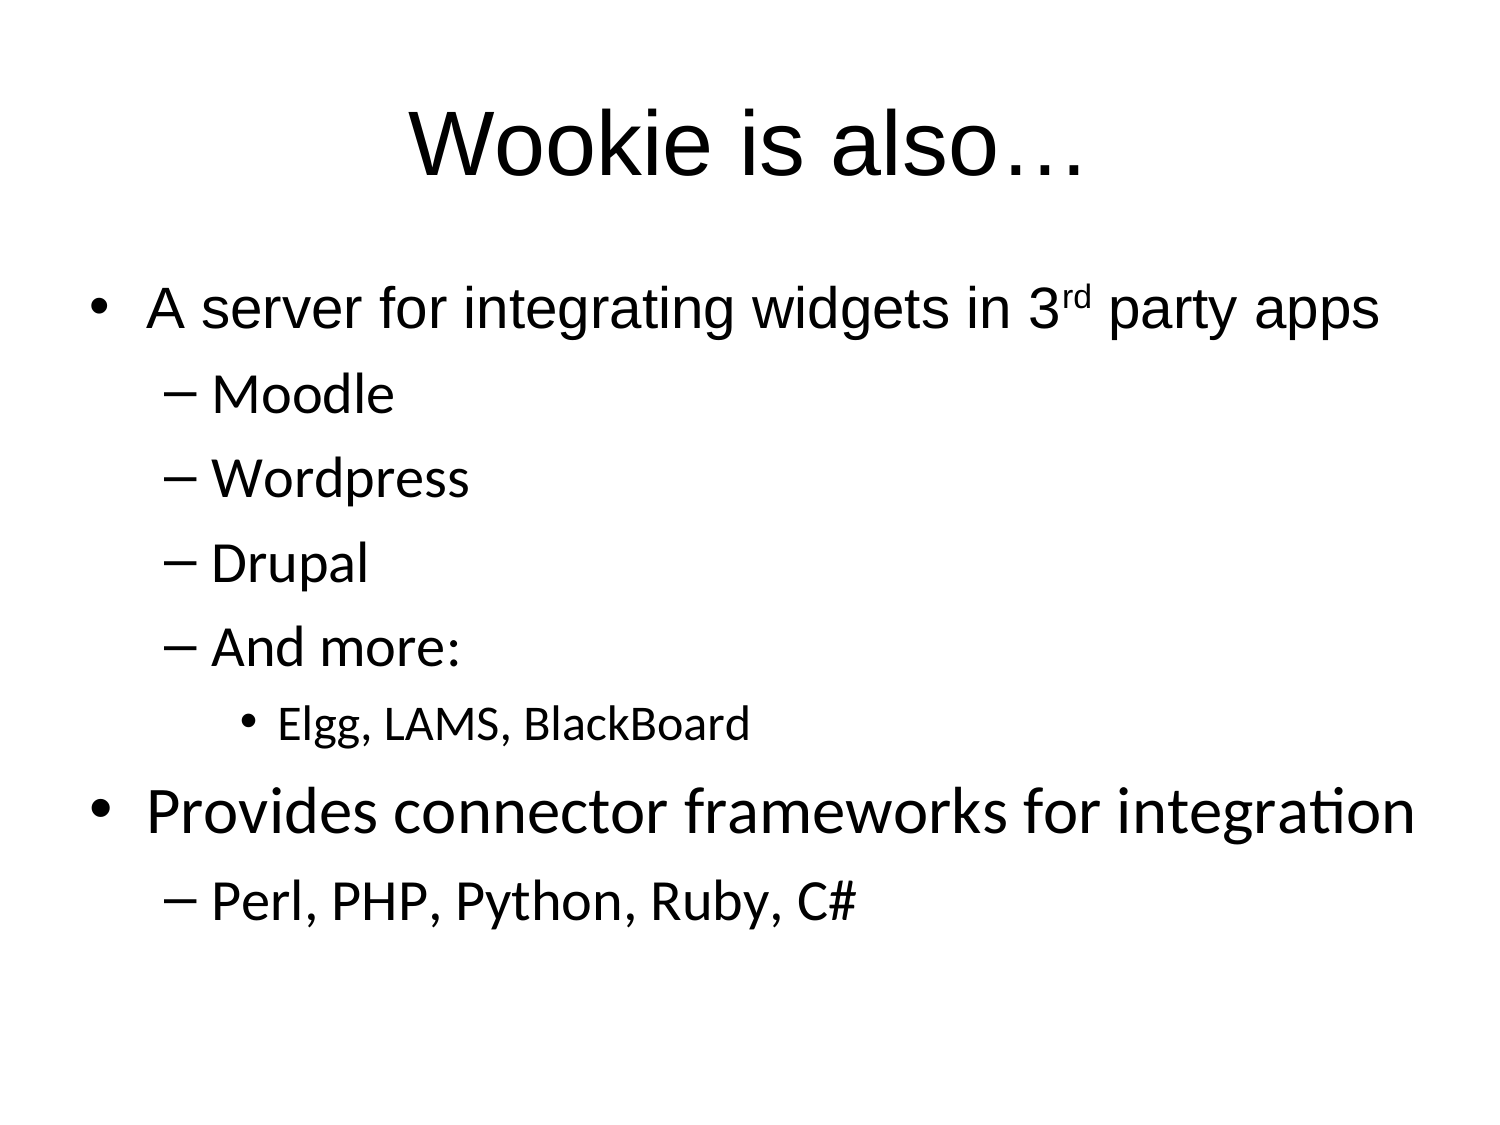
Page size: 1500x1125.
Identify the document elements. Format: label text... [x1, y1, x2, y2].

list A server for integrating widgets in 3rd party apps Moodle Wordpress Drupal And more: Elgg, LAMS, BlackBoard Provides connector frameworks for integration Perl, PHP, Python, Ruby, C# [75, 262, 1447, 1006]
title Wookie is also… [75, 44, 1426, 233]
